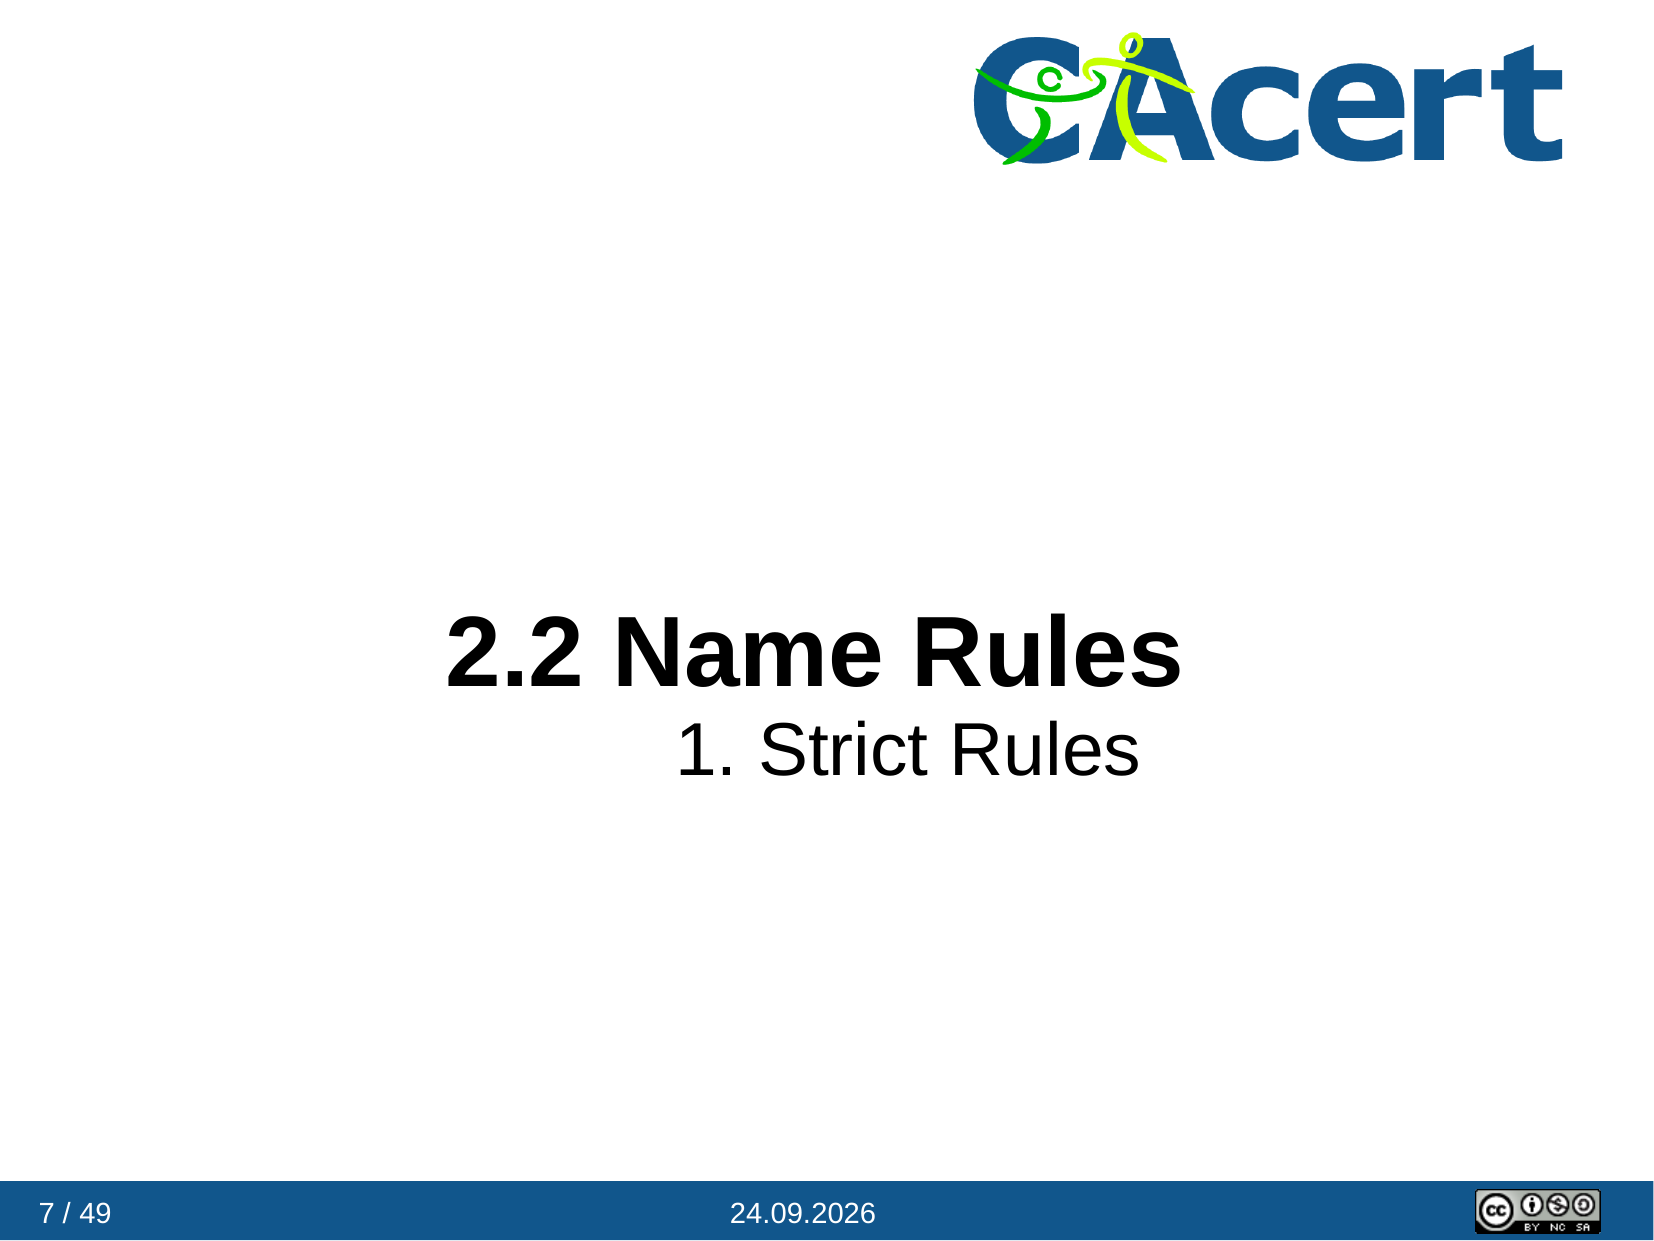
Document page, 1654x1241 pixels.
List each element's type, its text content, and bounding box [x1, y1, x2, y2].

picture [1475, 1189, 1601, 1234]
subtitle 2.2 Name Rules 1. Strict Rules [70, 295, 1560, 1093]
picture [972, 30, 1564, 166]
